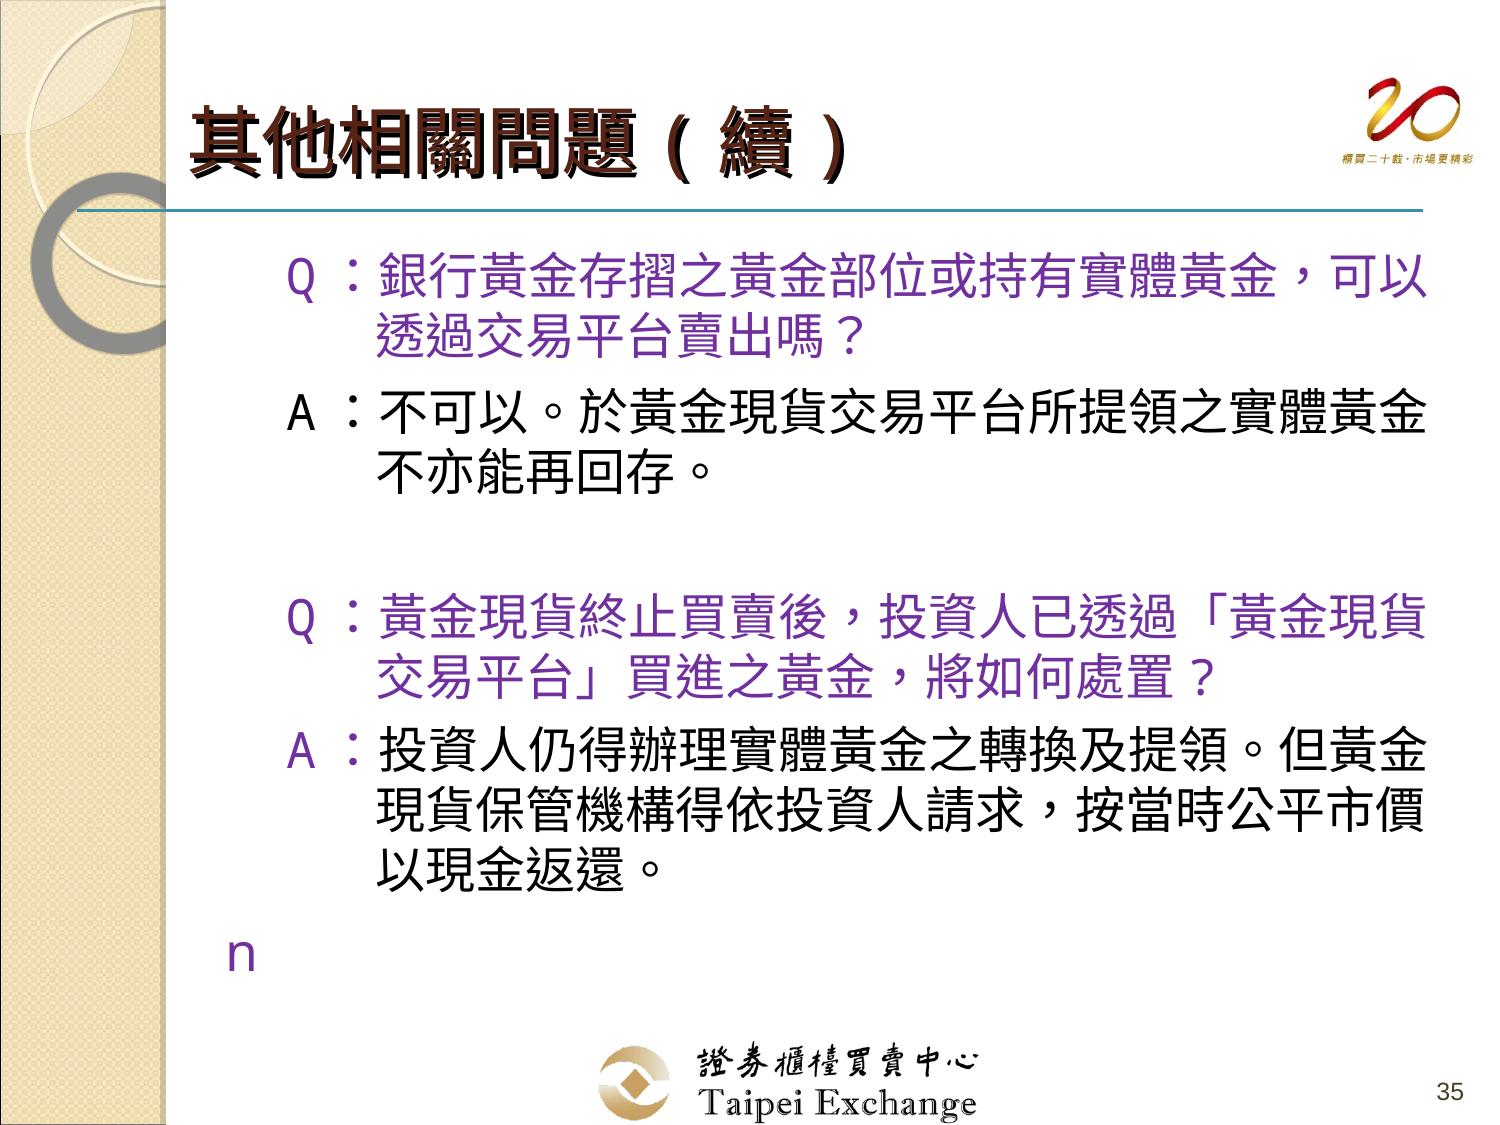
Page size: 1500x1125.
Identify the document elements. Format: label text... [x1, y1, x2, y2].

list Q：銀行黃金存摺之黃金部位或持有實體黃金，可以透過交易平台賣出嗎？ A：不可以。於黃金現貨交易平台所提領之實體黃金不亦能再回存。 Q：黃金現貨終止買賣後，投資人已透過「黃金現貨交易平台」買進之黃金，將如何處置? A：投資人仍得辦理實體黃金之轉換及提領。但黃金現貨保管機構得依投資人請求，按當時公平市價以現金返還。 [183, 237, 1466, 1026]
title 其他相關問題(續) [171, 45, 1466, 233]
text_box [1413, 1034, 1489, 1113]
